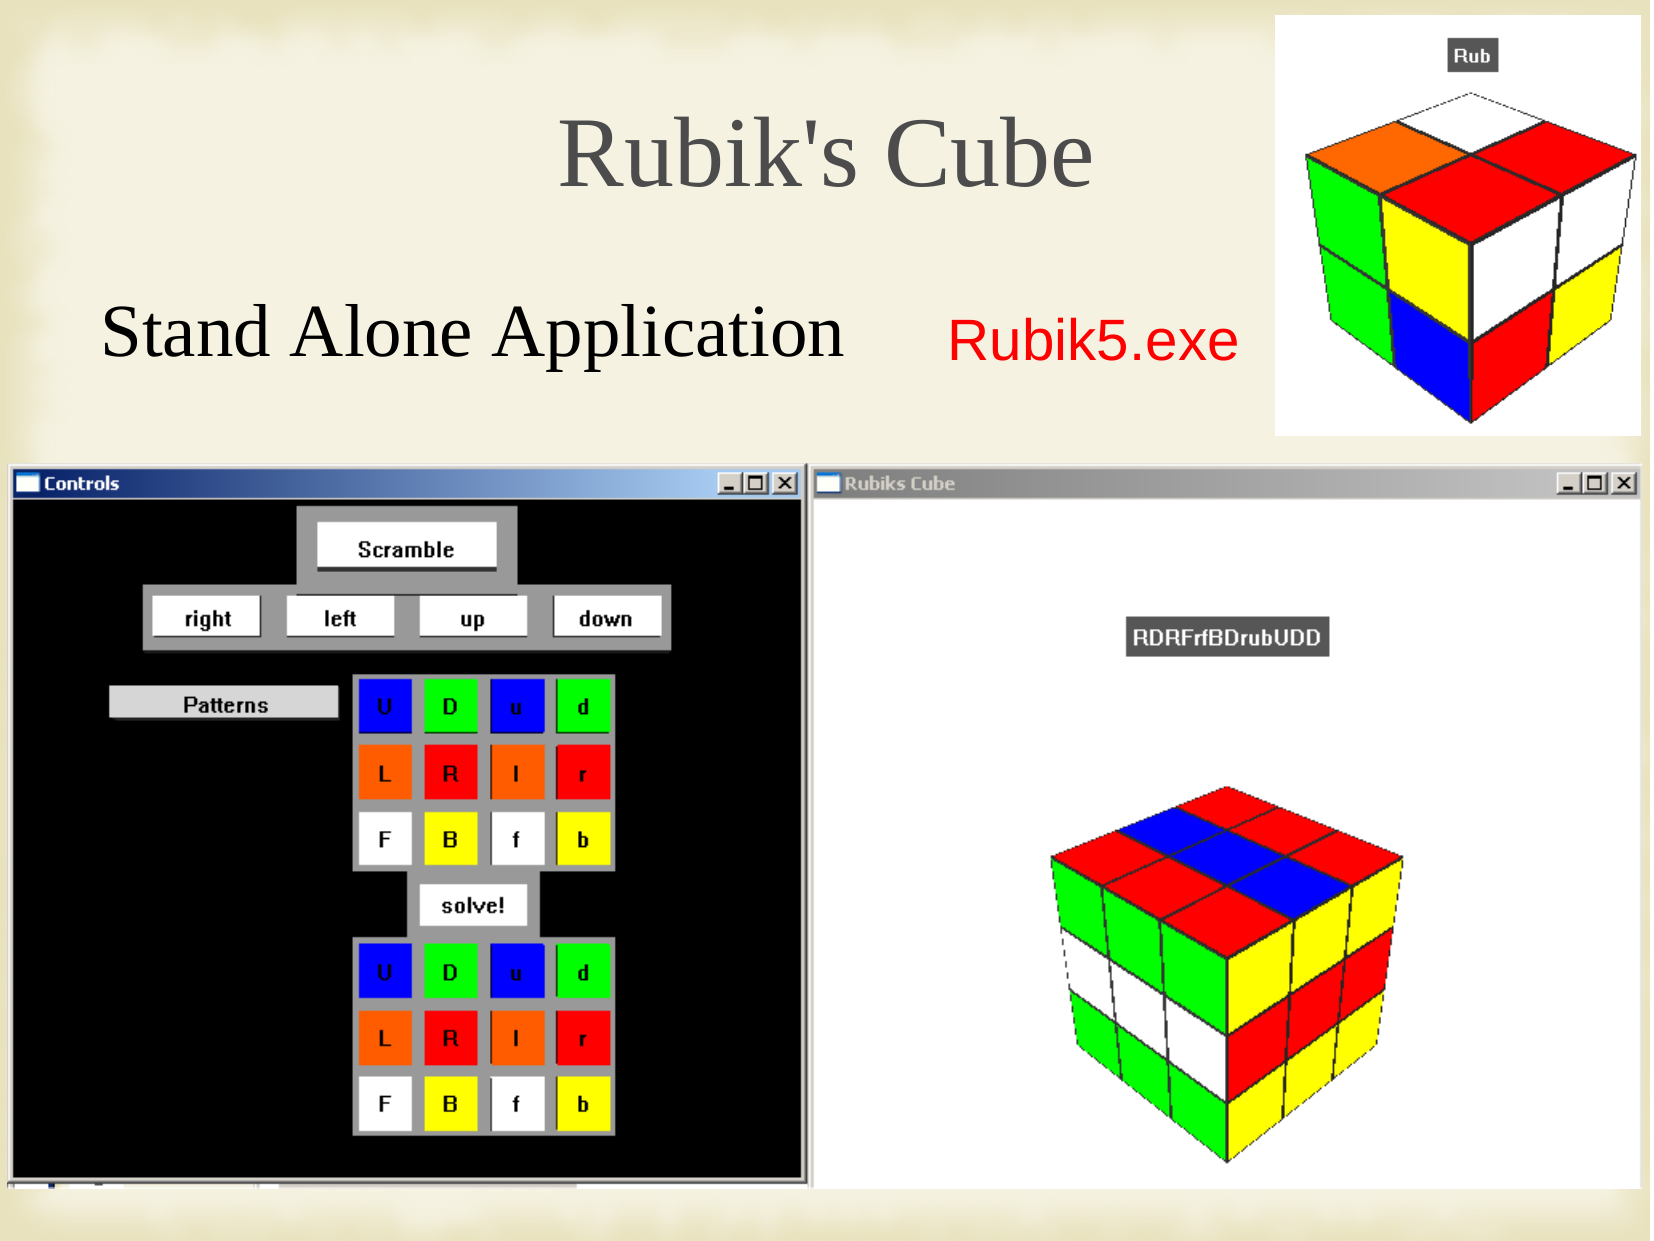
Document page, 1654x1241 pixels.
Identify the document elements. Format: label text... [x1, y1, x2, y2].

picture [0, 0, 1651, 1241]
text_box Rubik5.exe [938, 300, 1275, 380]
title Rubik's Cube [82, 49, 1275, 257]
list Stand Alone Application [82, 290, 938, 463]
